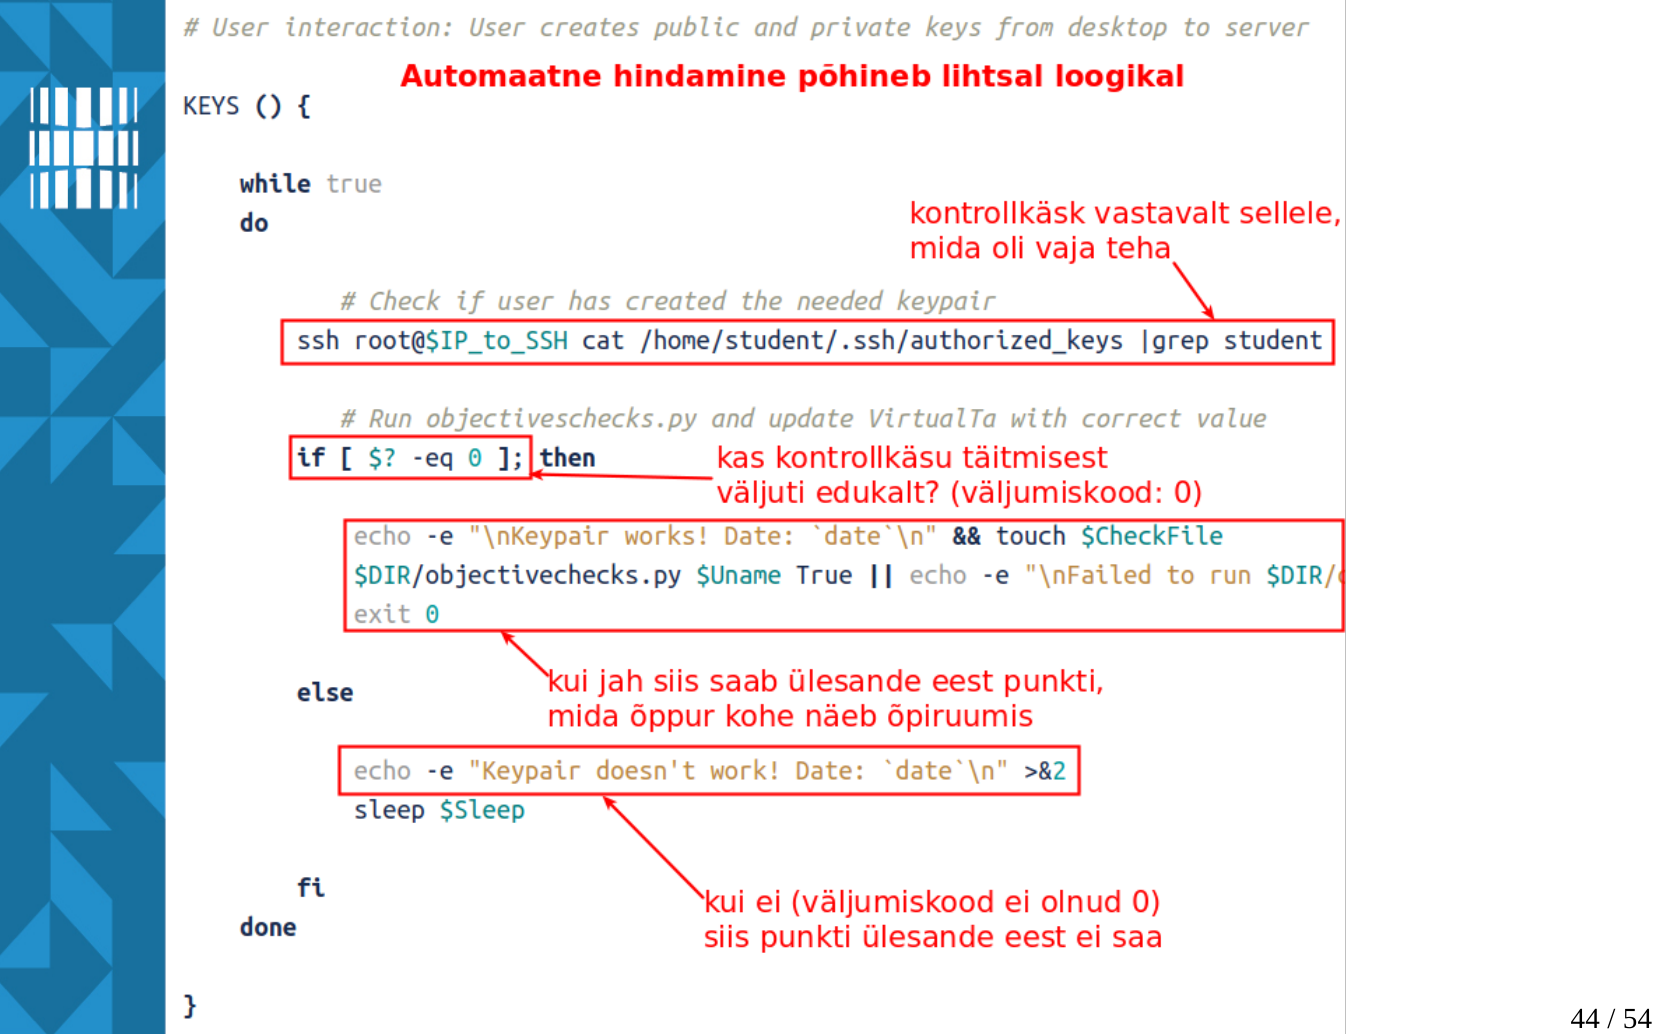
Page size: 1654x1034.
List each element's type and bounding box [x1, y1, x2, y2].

picture [167, 0, 1347, 1034]
